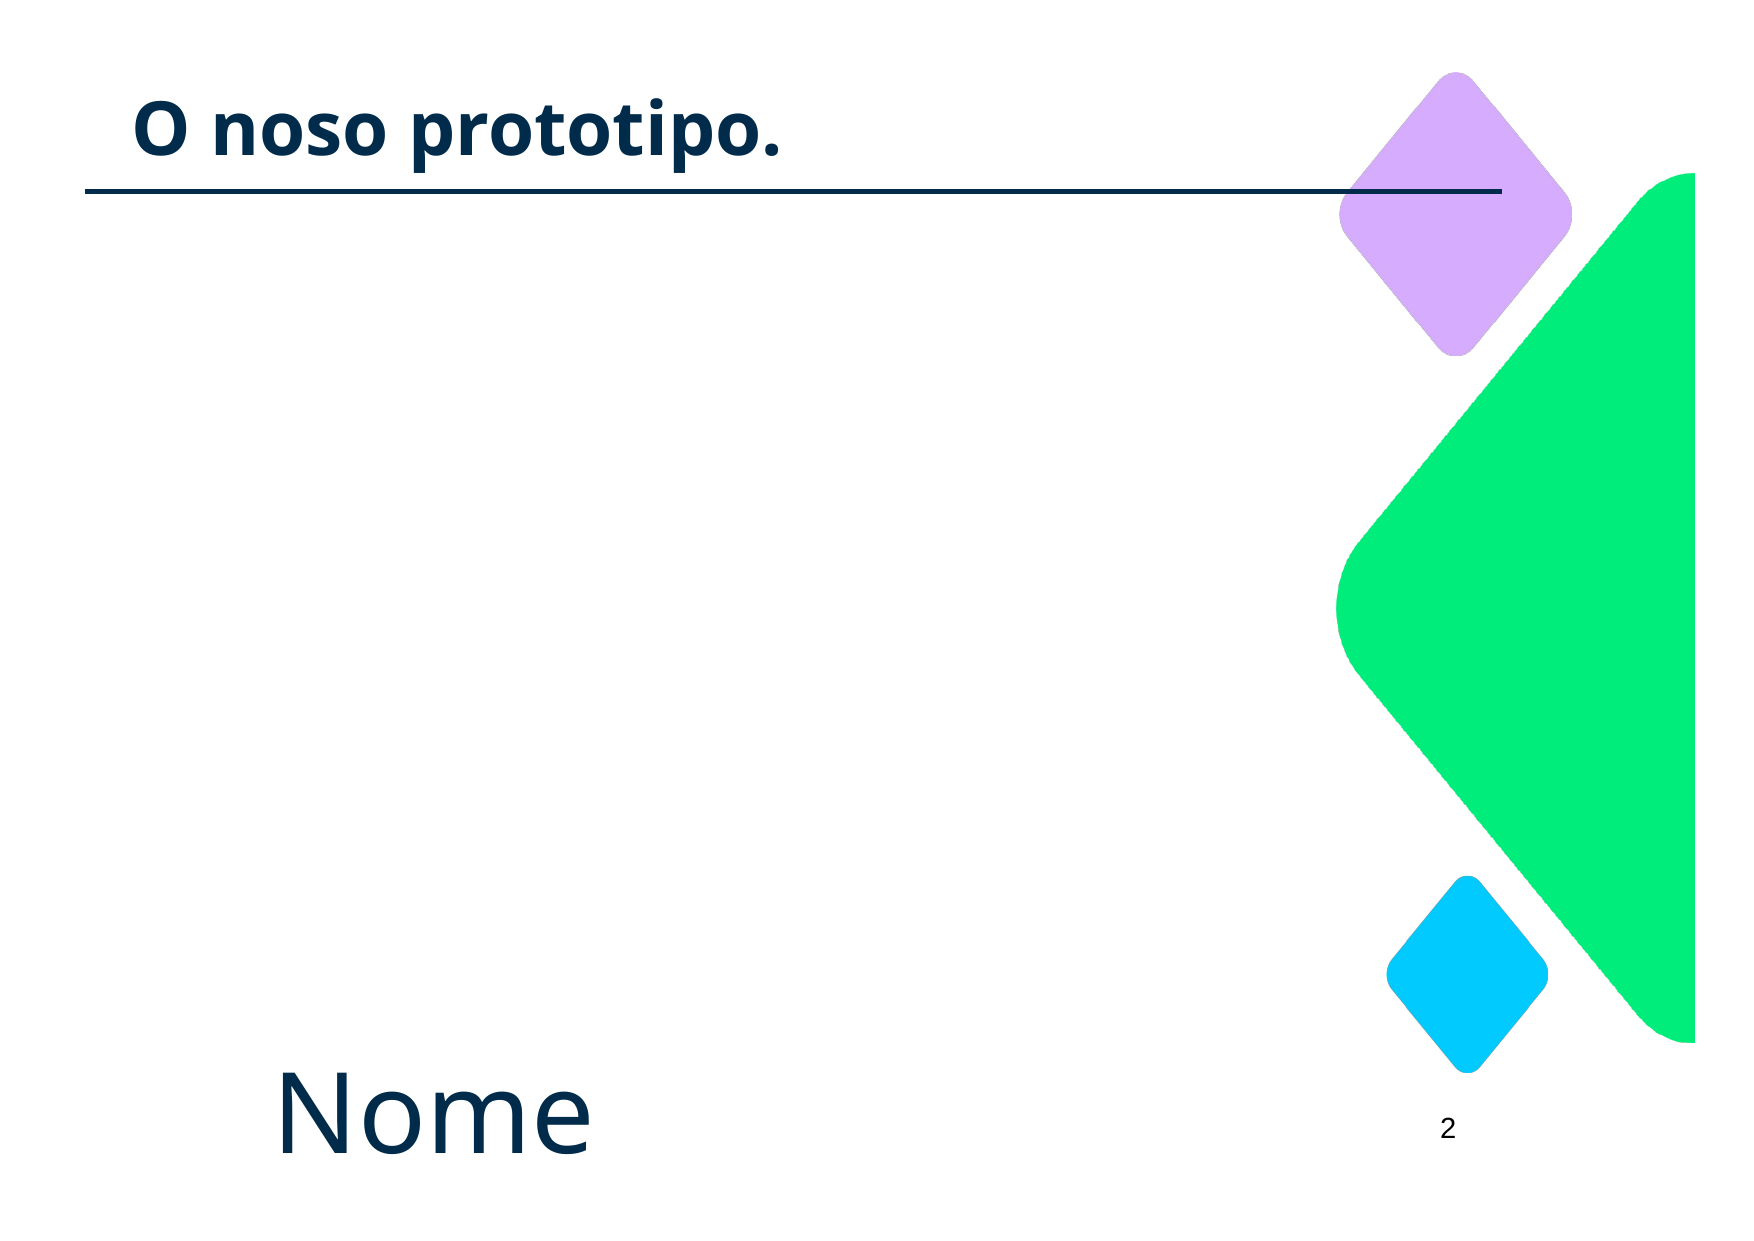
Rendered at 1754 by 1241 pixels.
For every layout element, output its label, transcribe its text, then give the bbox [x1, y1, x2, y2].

title O noso prototipo. [131, 24, 1506, 178]
list Nome [125, 1003, 1241, 1152]
picture [1336, 72, 1695, 1073]
picture [1387, 877, 1459, 966]
picture [1387, 983, 1462, 1073]
